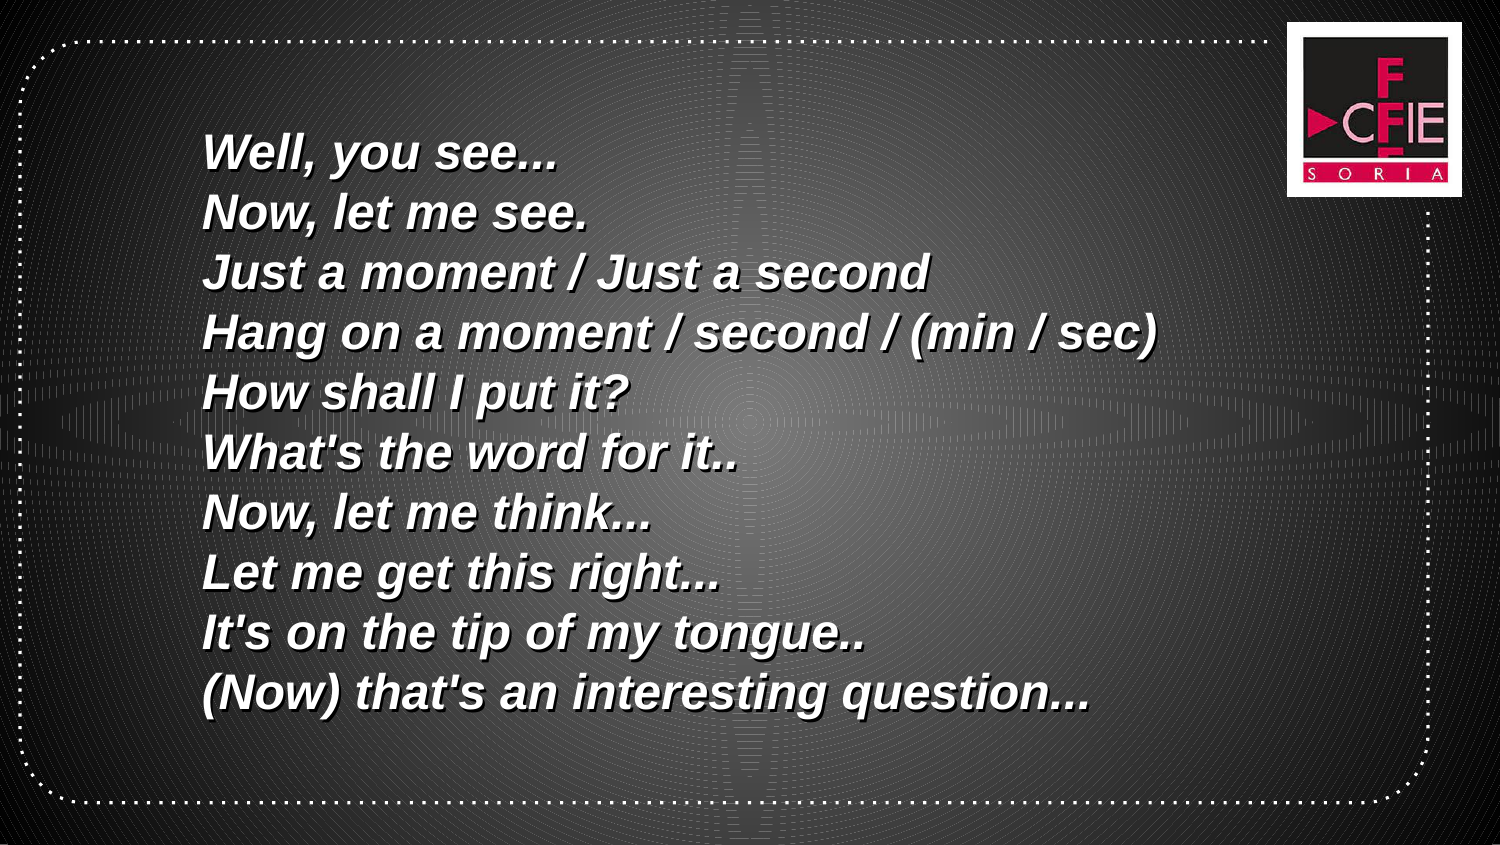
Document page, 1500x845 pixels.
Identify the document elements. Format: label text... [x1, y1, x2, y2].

text_box Well, you see... Now, let me see. Just a moment / Just a second Hang on a moment / second / (min / sec) How shall I put it? What's the word for it.. Now, let me think... Let me get this right... It's on the tip of my tongue.. (Now) that's an interesting question... [186, 72, 1262, 734]
picture [1287, 22, 1462, 197]
